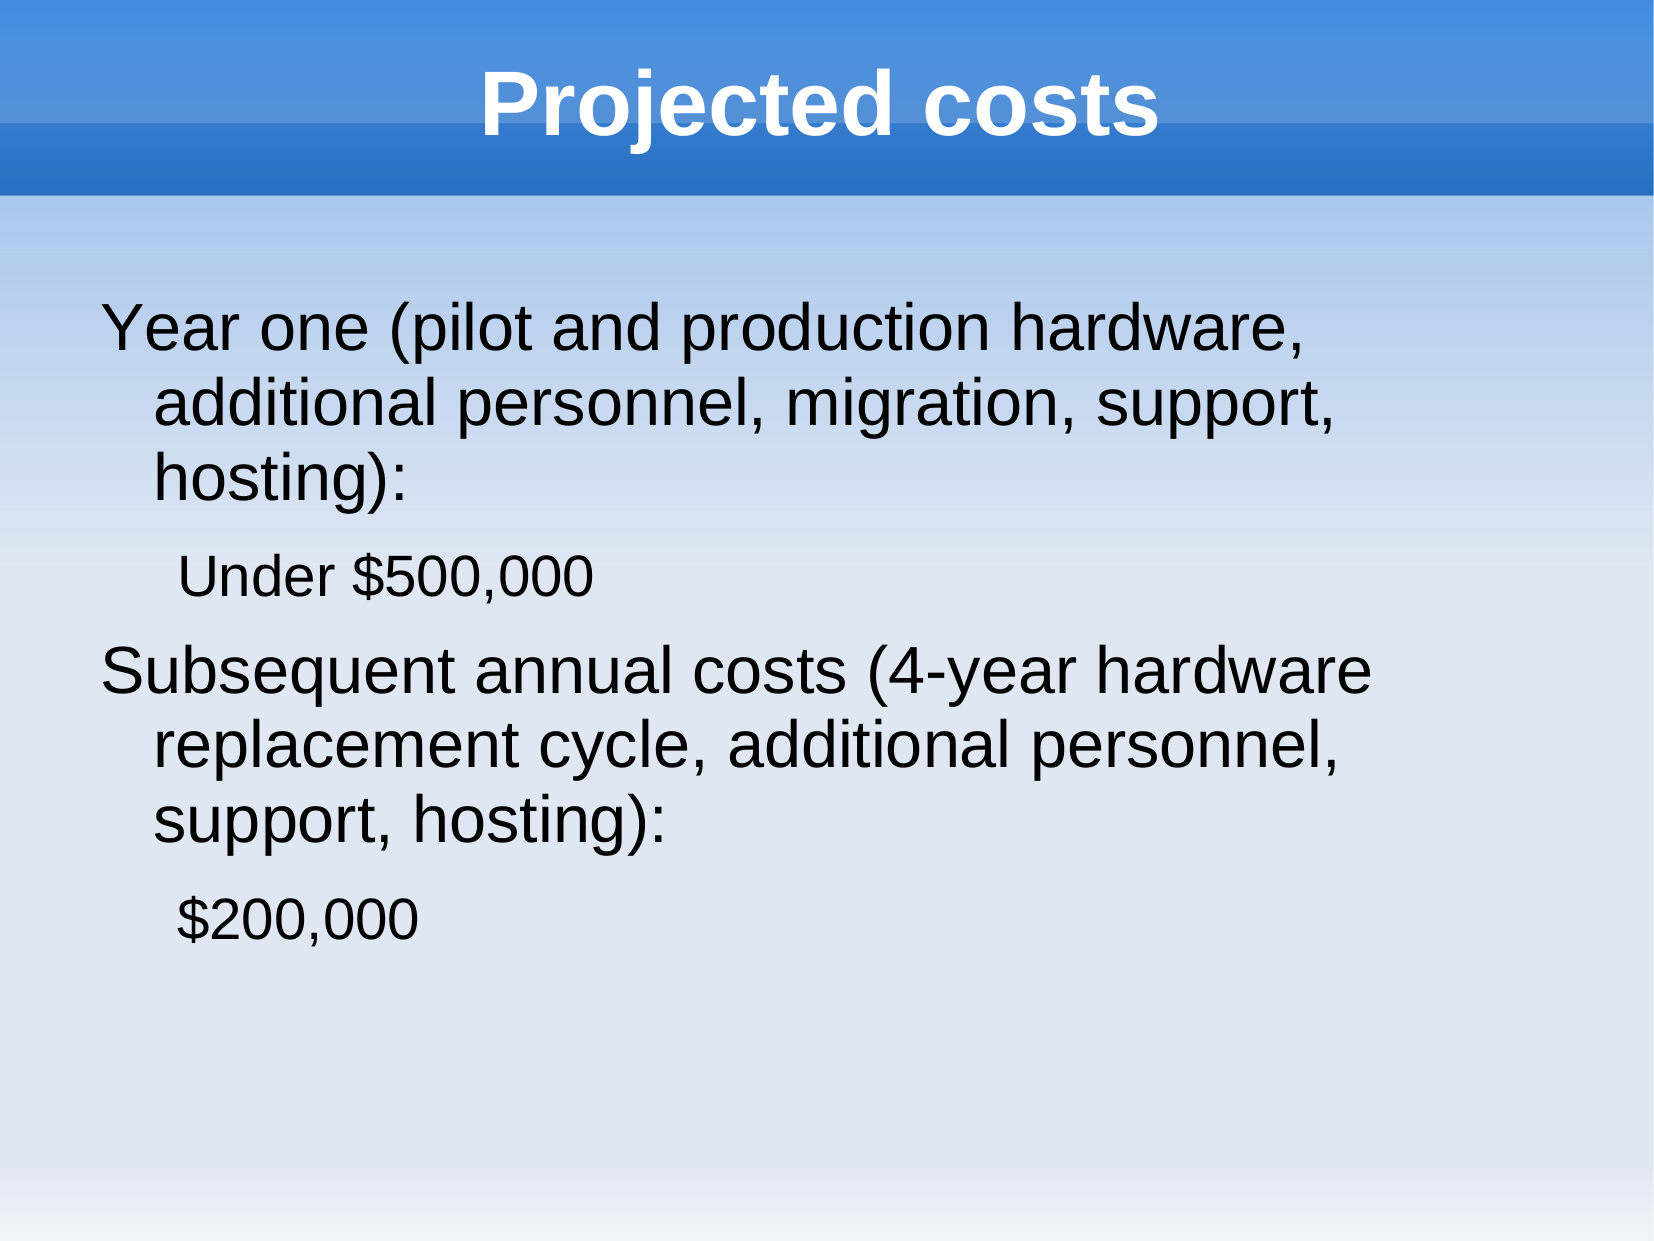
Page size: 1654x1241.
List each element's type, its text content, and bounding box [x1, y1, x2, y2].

title Projected costs [76, 0, 1565, 208]
picture [0, 0, 1654, 1241]
list Year one (pilot and production hardware, additional personnel, migration, support, hosting): Under $500,000 Subsequent annual costs (4-year hardware replacement cycle, additional personnel, support, hosting): $200,000 [82, 290, 1571, 1109]
